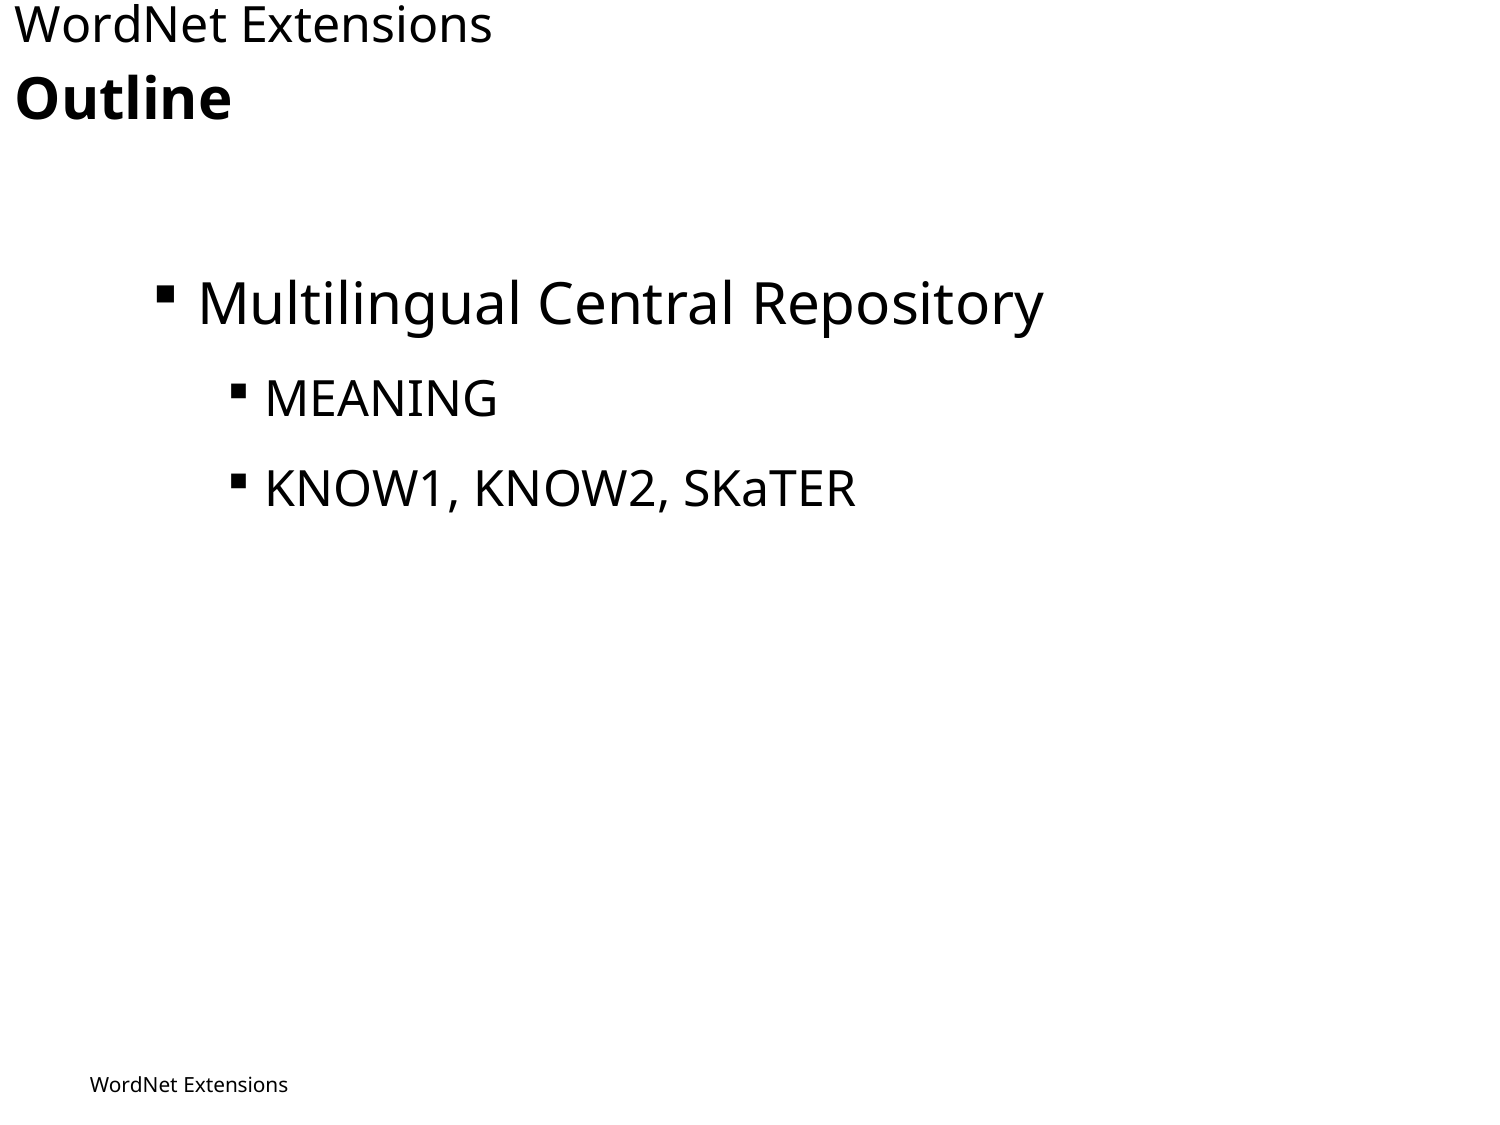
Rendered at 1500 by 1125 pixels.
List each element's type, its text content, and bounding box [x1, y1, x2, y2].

title WordNet Extensions Outline [0, 0, 1276, 136]
list Multilingual Central Repository MEANING KNOW1, KNOW2, SKaTER [62, 174, 1463, 1013]
